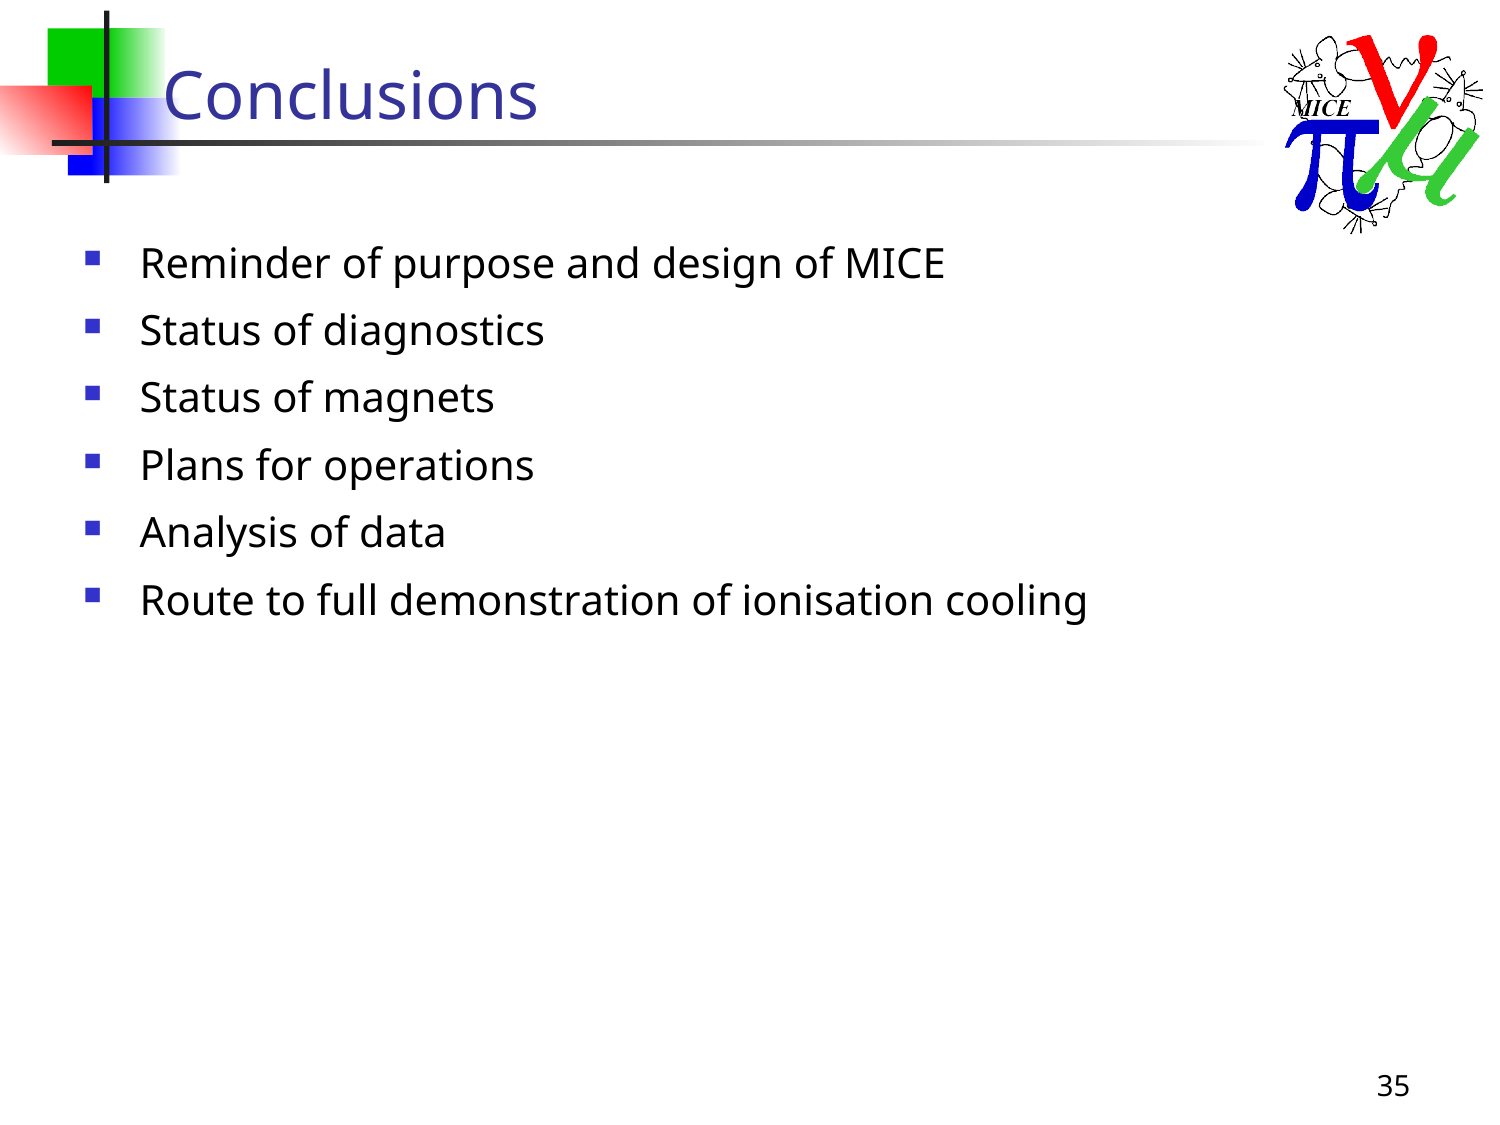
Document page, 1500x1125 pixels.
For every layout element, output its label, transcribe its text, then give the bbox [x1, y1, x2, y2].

title Conclusions [162, 0, 1441, 188]
picture [1264, 5, 1500, 251]
list Reminder of purpose and design of MICE Status of diagnostics Status of magnets Plans for operations Analysis of data Route to full demonstration of ionisation cooling [83, 233, 1359, 886]
